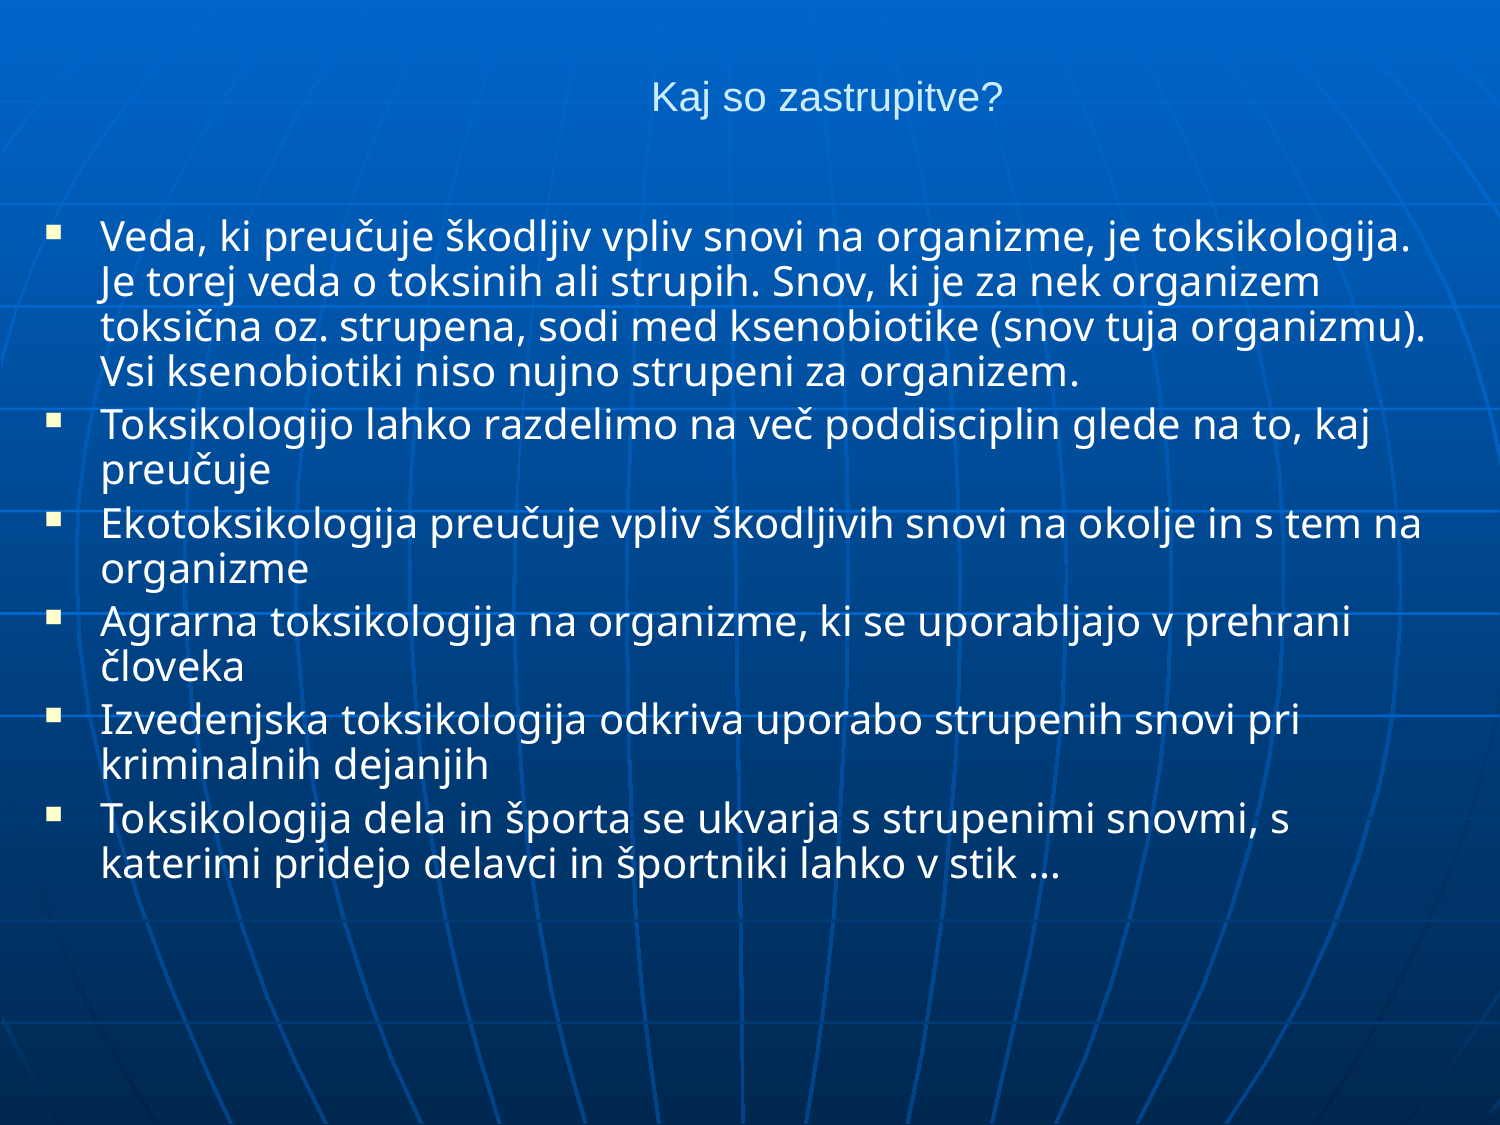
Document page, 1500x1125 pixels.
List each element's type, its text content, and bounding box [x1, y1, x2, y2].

title Kaj so zastrupitve? [248, 47, 1406, 142]
list Veda, ki preučuje škodljiv vpliv snovi na organizme, je toksikologija. Je torej veda o toksinih ali strupih. Snov, ki je za nek organizem toksična oz. strupena, sodi med ksenobiotike (snov tuja organizmu). Vsi ksenobiotiki niso nujno strupeni za organizem. Toksikologijo lahko razdelimo na več poddisciplin glede na to, kaj preučuje Ekotoksikologija preučuje vpliv škodljivih snovi na okolje in s tem na organizme Agrarna toksikologija na organizme, ki se uporabljajo v prehrani človeka Izvedenjska toksikologija odkriva uporabo strupenih snovi pri kriminalnih dejanjih Toksikologija dela in športa se ukvarja s strupenimi snovmi, s katerimi pridejo delavci in športniki lahko v stik … [29, 208, 1471, 1094]
